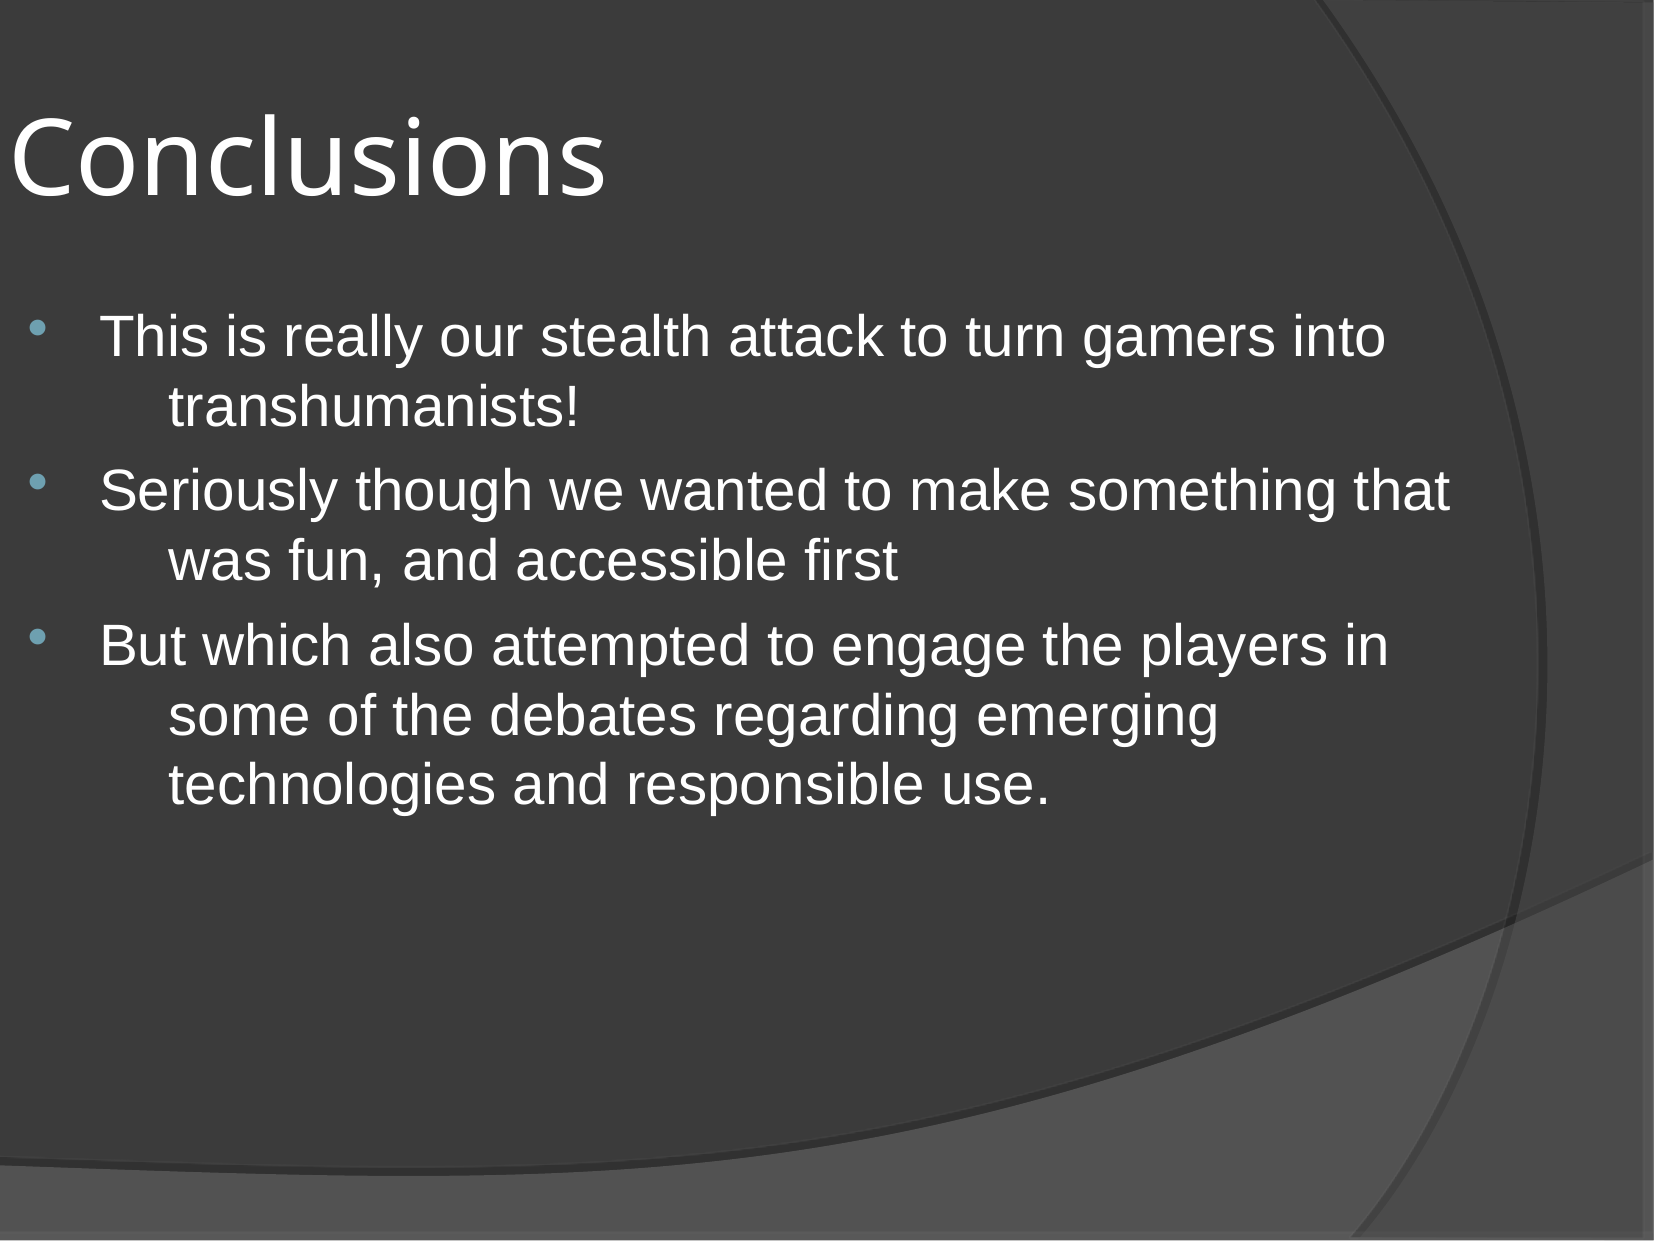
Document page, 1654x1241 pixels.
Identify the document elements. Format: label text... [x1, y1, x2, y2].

list This is really our stealth attack to turn gamers into transhumanists! Seriously though we wanted to make something that was fun, and accessible first But which also attempted to engage the players in some of the debates regarding emerging technologies and responsible use. [0, 290, 1489, 1094]
title Conclusions [0, 56, 1489, 250]
